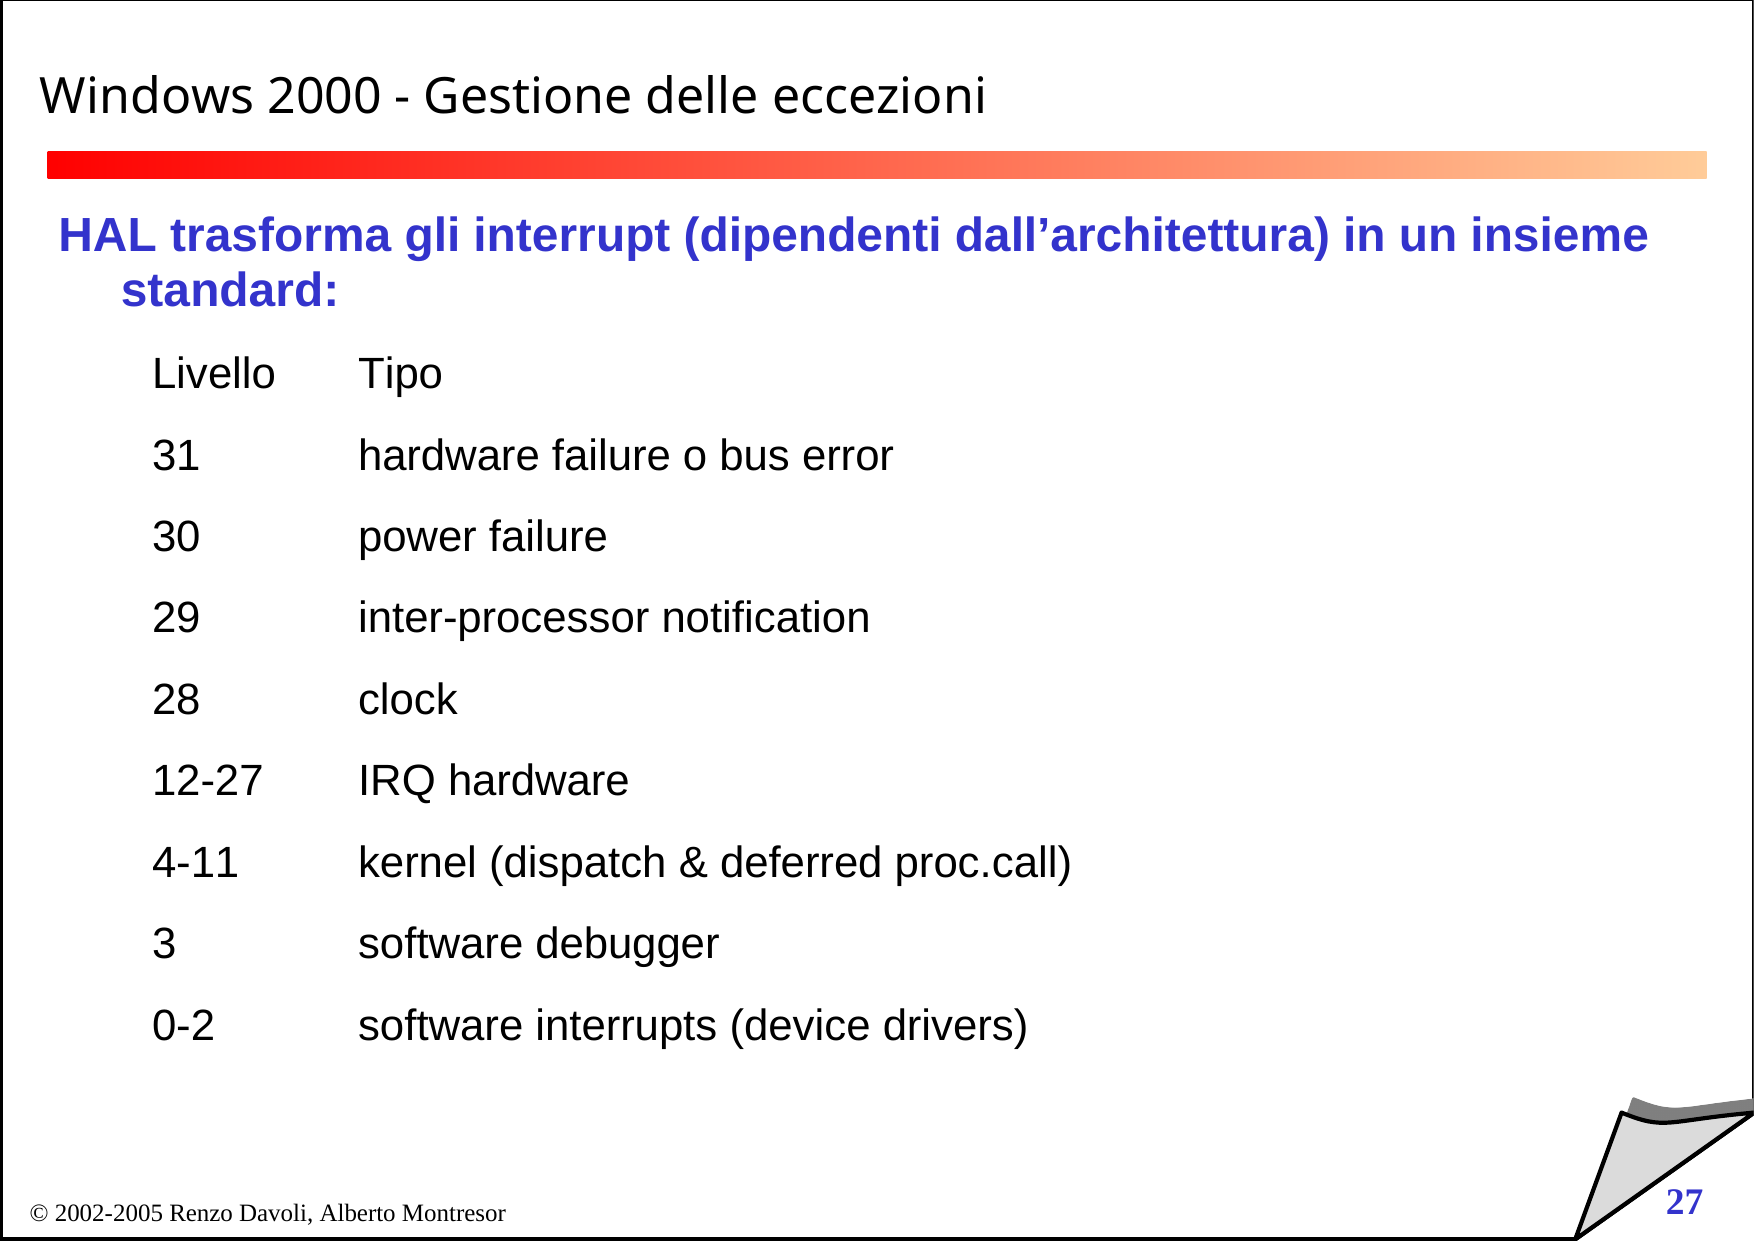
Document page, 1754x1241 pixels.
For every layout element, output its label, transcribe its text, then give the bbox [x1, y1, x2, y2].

list HAL trasforma gli interrupt (dipendenti dall’architettura) in un insieme standard: Livello Tipo 31 hardware failure o bus error 30 power failure 29 inter-processor notification 28 clock 12-27 IRQ hardware 4-11 kernel (dispatch & deferred proc.call) 3 software debugger 0-2 software interrupts (device drivers) [58, 206, 1695, 1136]
title Windows 2000 - Gestione delle eccezioni [40, 49, 1713, 144]
